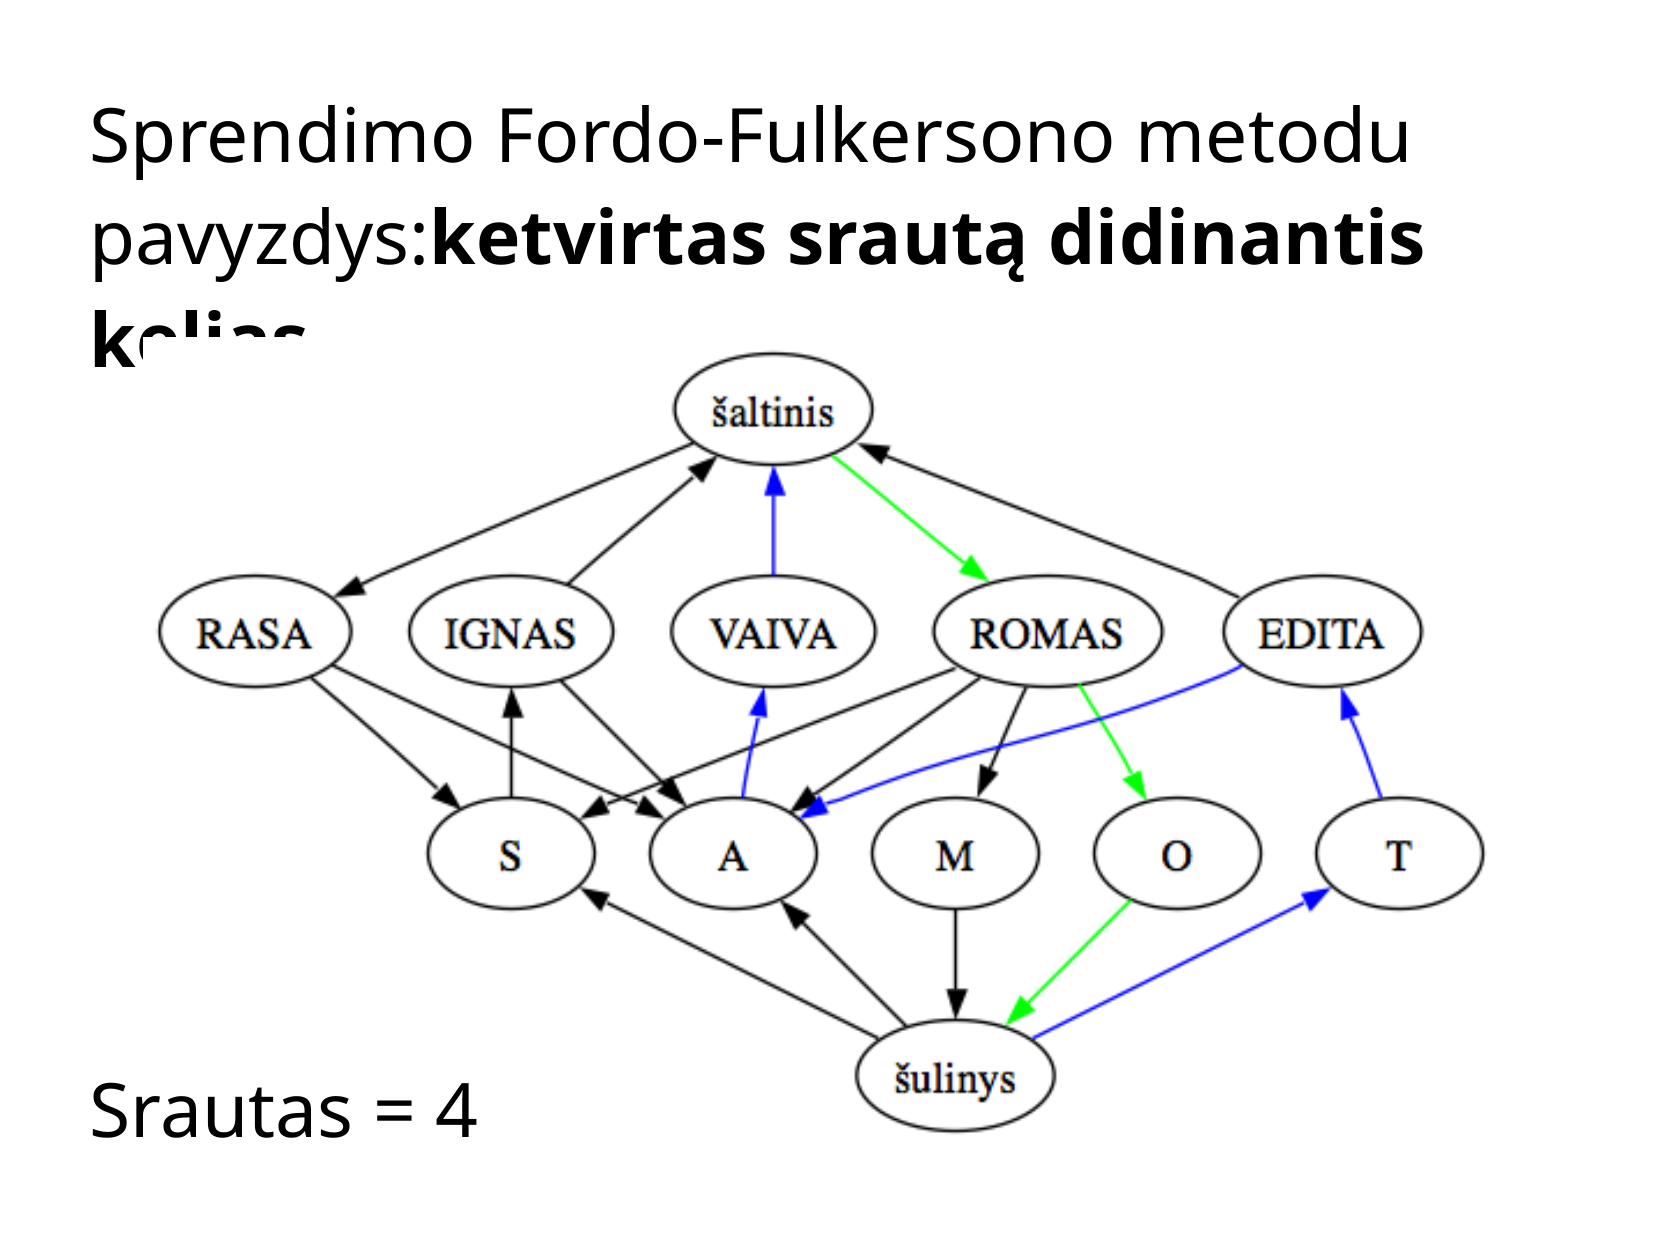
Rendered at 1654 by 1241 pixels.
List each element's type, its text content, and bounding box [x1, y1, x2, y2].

picture [143, 337, 1501, 1149]
text_box Sprendimo Fordo-Fulkersono metodu pavyzdys:ketvirtas srautą didinantis kelias. [75, 75, 1613, 265]
text_box Srautas = 4 [75, 1050, 676, 1153]
